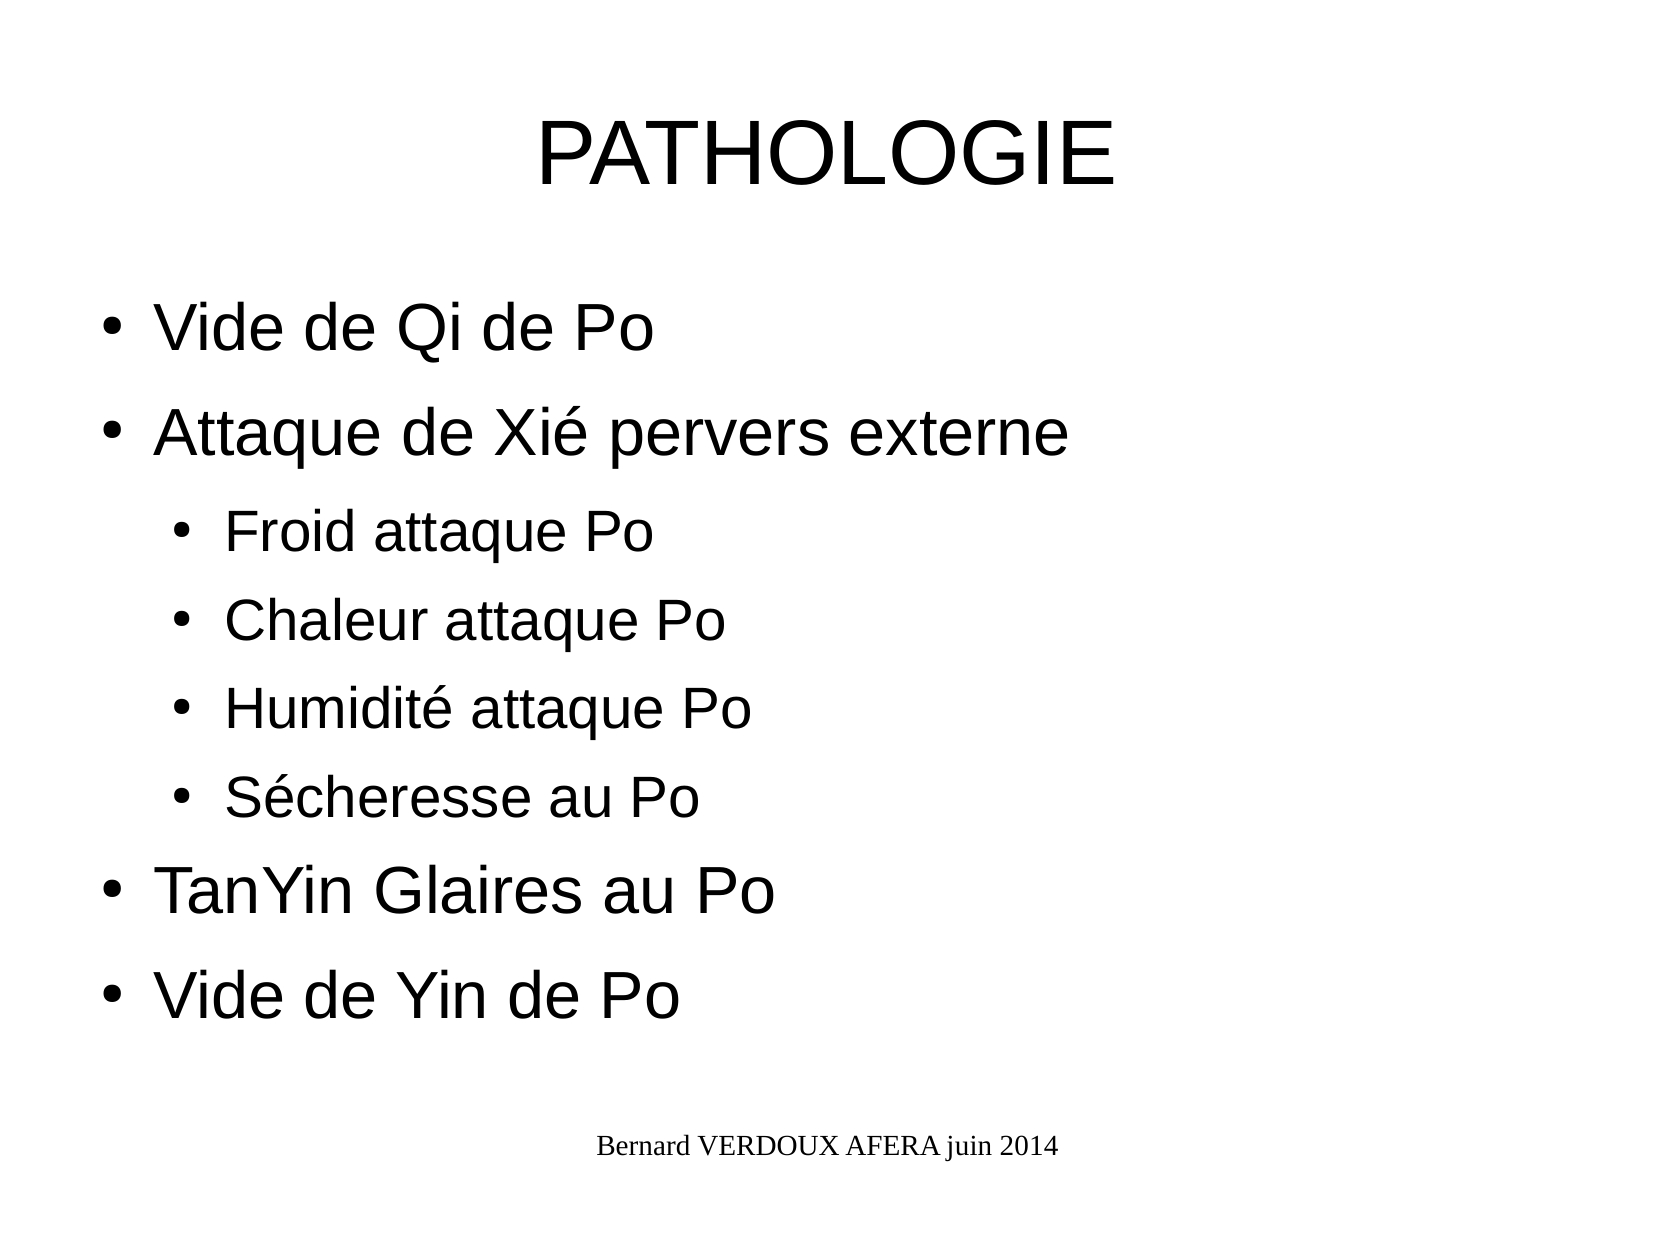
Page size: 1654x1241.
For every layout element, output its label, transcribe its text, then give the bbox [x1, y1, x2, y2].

title PATHOLOGIE [82, 49, 1571, 257]
list Vide de Qi de Po Attaque de Xié pervers externe Froid attaque Po Chaleur attaque Po Humidité attaque Po Sécheresse au Po TanYin Glaires au Po Vide de Yin de Po [82, 290, 1571, 1109]
